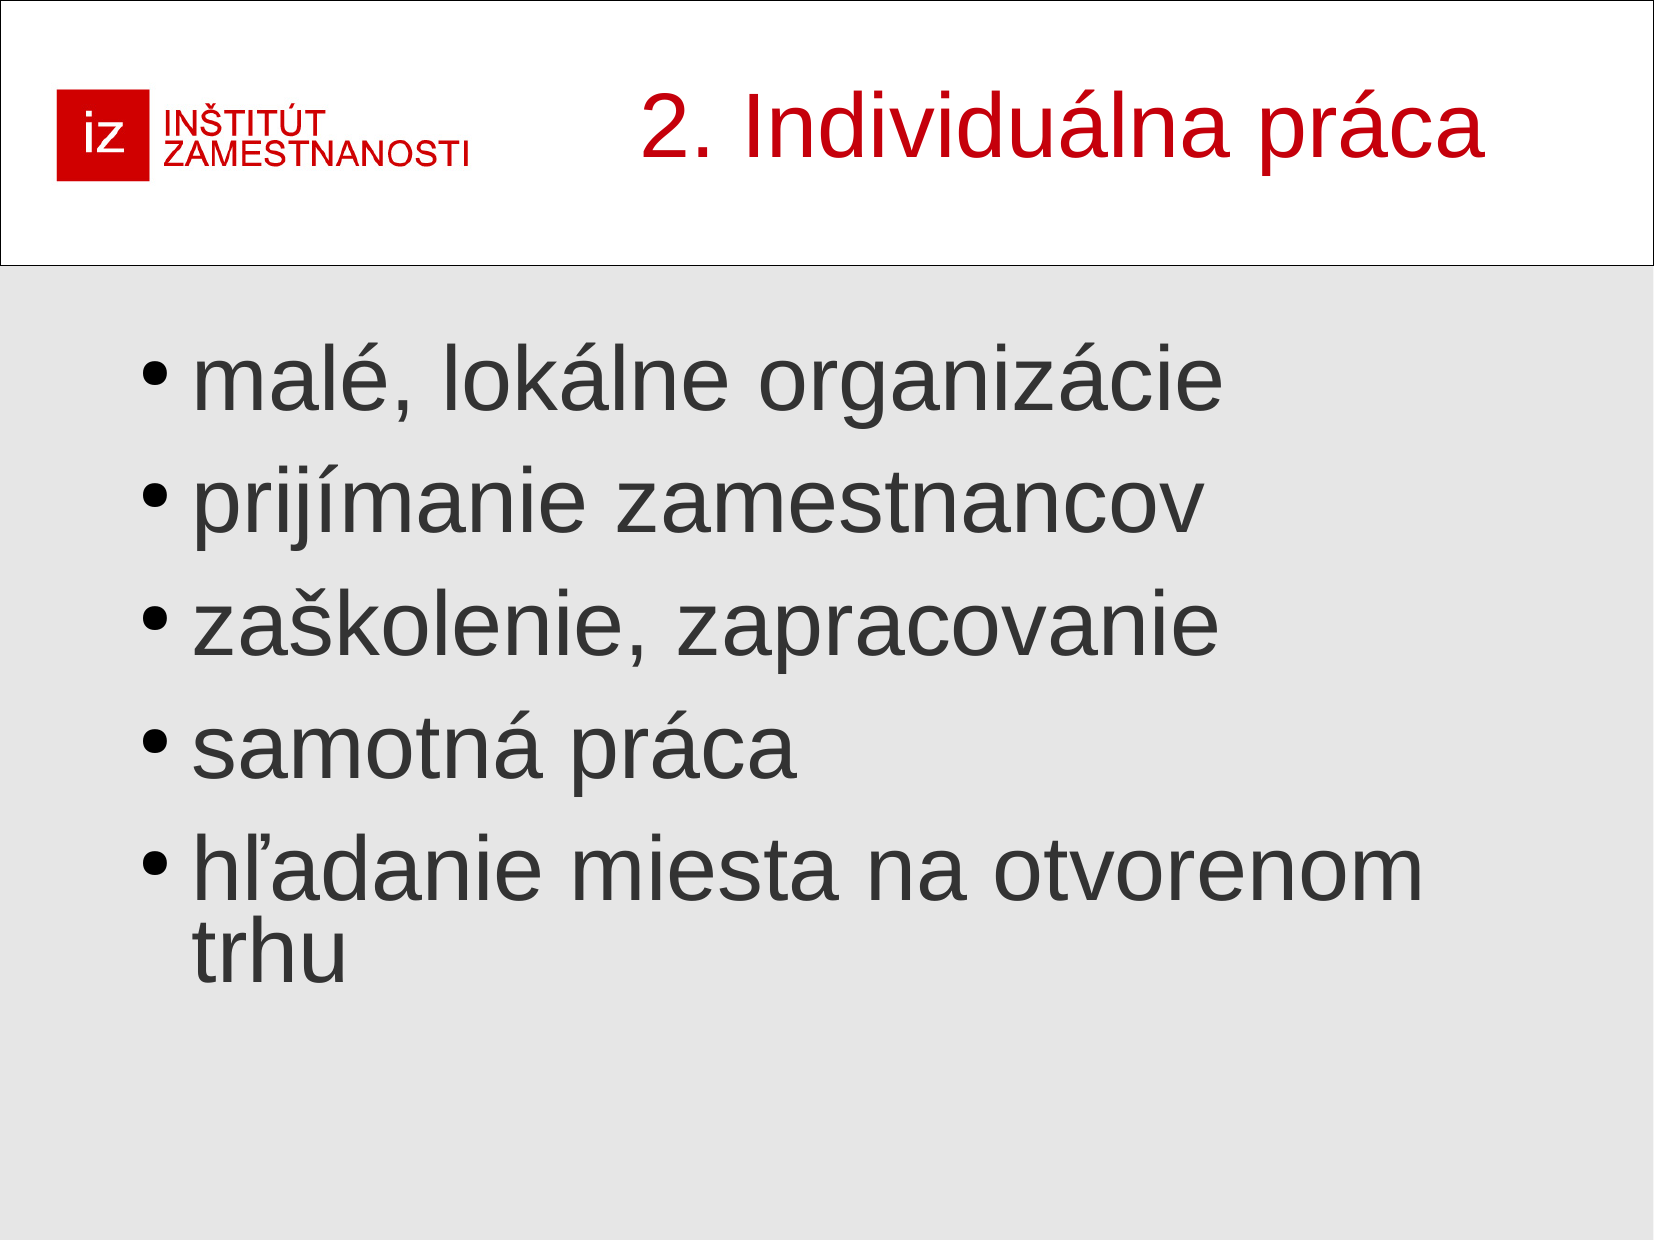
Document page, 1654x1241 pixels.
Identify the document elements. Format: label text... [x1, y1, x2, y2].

list malé, lokálne organizácie prijímanie zamestnancov zaškolenie, zapracovanie samotná práca hľadanie miesta na otvorenom trhu [121, 344, 1533, 1112]
title 2. Individuálna práca [561, 37, 1565, 229]
picture [5, 8, 518, 257]
